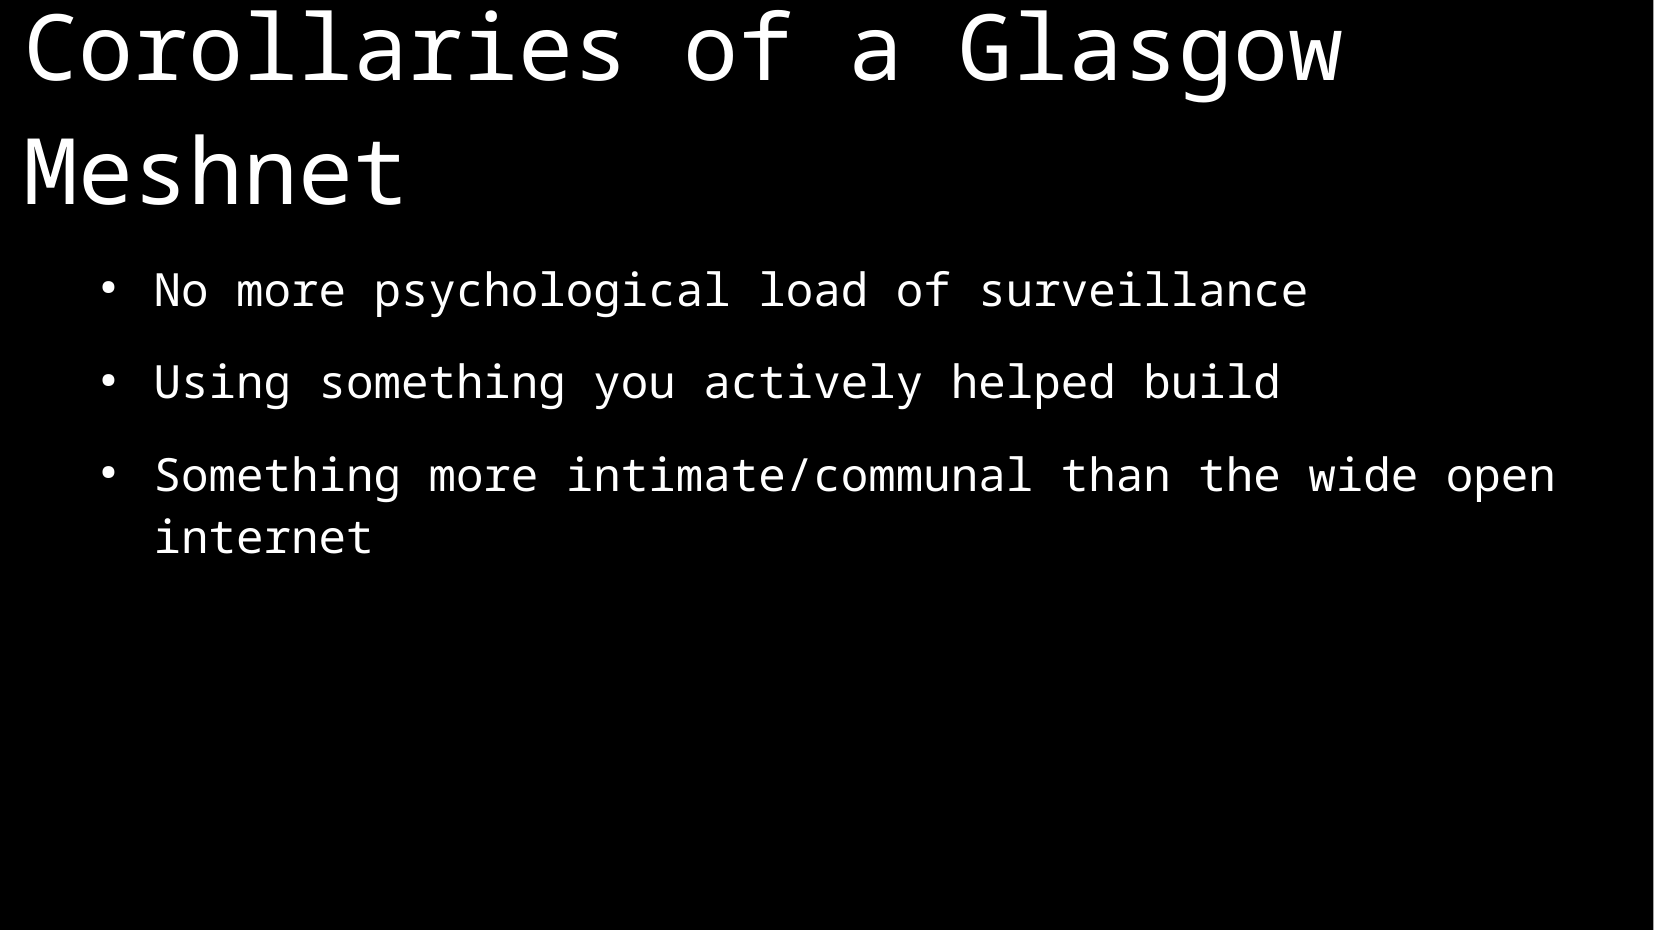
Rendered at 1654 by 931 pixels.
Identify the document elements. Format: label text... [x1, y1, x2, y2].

title Corollaries of a Glasgow Meshnet [23, 0, 1589, 215]
list No more psychological load of surveillance Using something you actively helped build Something more intimate/communal than the wide open internet [82, 257, 1571, 798]
